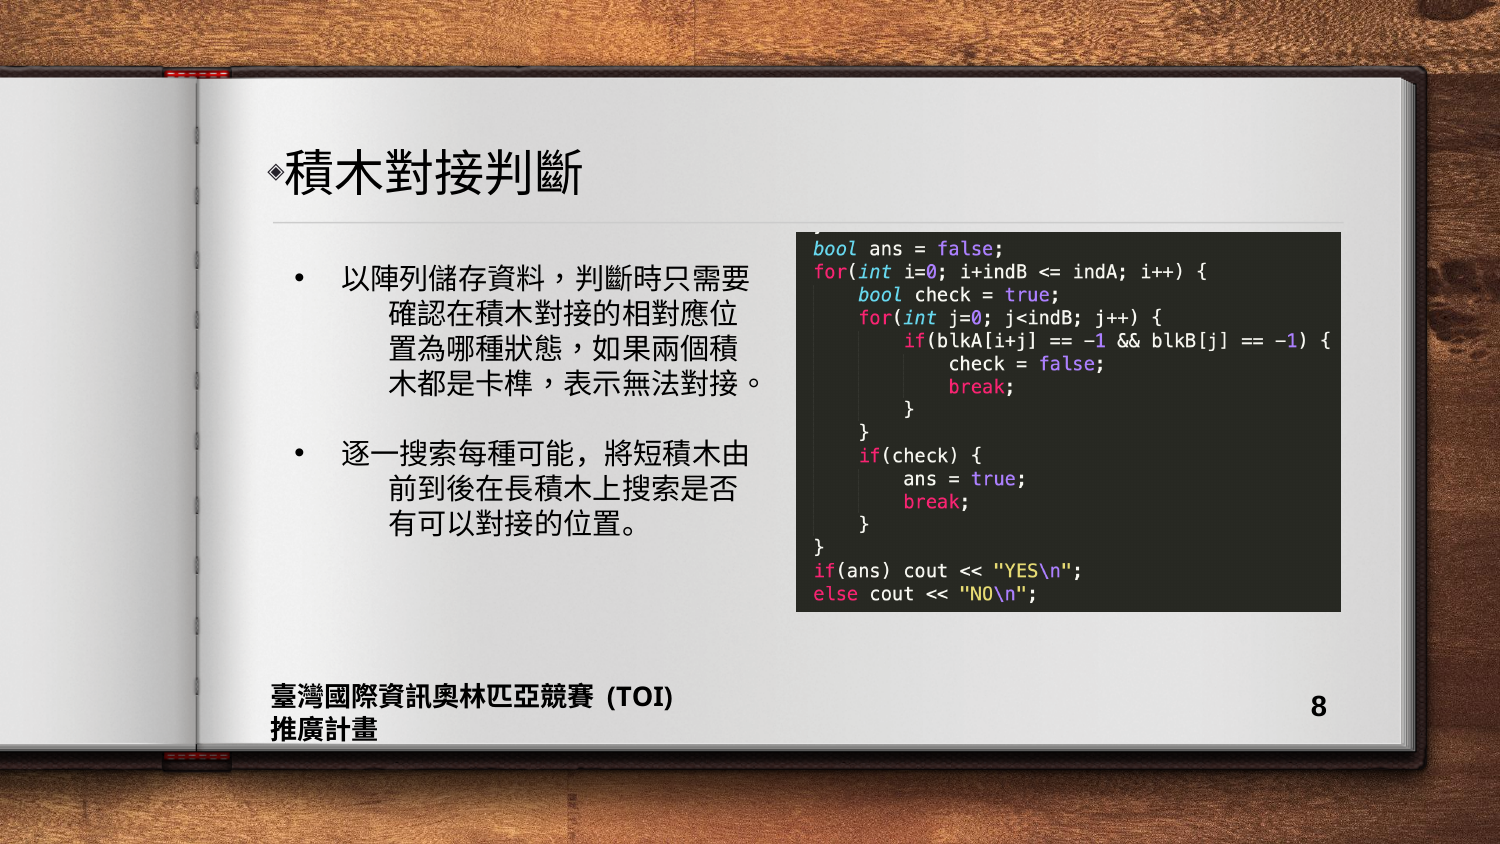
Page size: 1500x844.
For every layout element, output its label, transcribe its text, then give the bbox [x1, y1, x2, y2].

picture [796, 232, 1341, 612]
text_box 以陣列儲存資料，判斷時只需要確認在積木對接的相對應位置為哪種狀態，如果兩個積木都是卡榫，表示無法對接。 逐一搜索每種可能，將短積木由前到後在長積木上搜索是否有可以對接的位置。 [279, 253, 769, 591]
text_box 積木對接判斷 [252, 126, 1194, 216]
text_box [1295, 672, 1386, 737]
